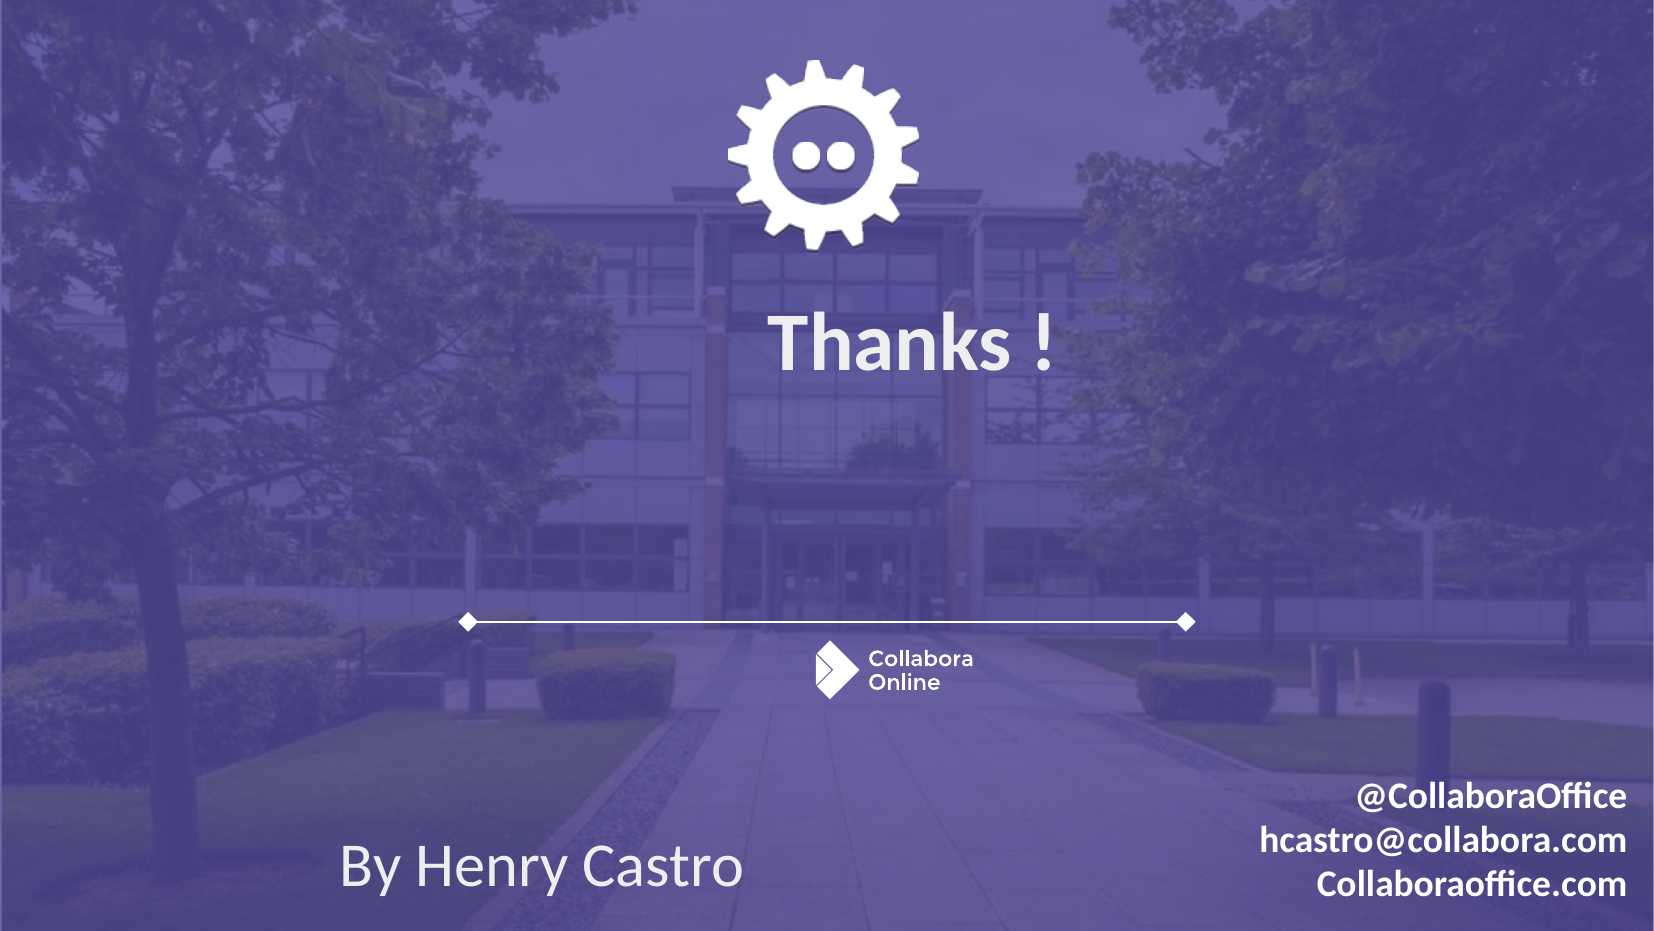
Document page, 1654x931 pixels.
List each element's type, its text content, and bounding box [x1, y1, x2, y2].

text_box By Henry Castro [198, 831, 887, 931]
picture [0, 0, 1654, 931]
text_box Thanks ! [426, 300, 1399, 400]
text_box @CollaboraOffice hcastro@collabora.com Collaboraoffice.com [928, 773, 1643, 913]
